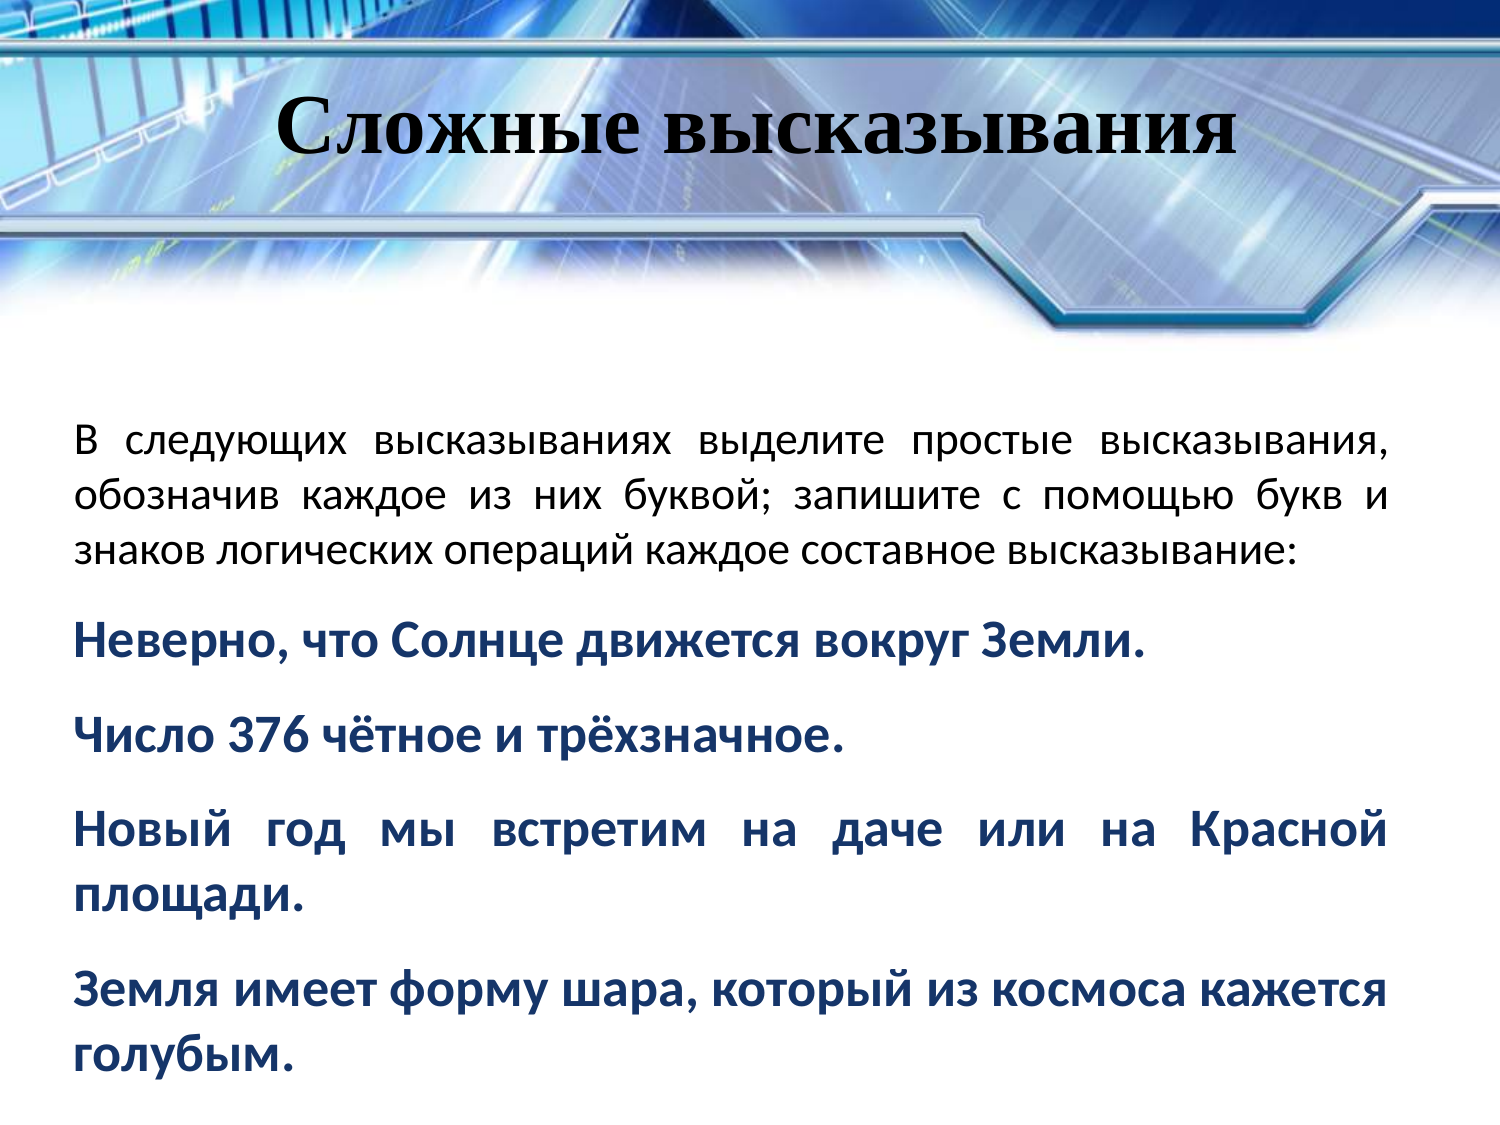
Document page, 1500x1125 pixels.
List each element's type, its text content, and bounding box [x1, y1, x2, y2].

picture [0, 0, 1500, 1125]
text_box Сложные высказывания [88, 60, 1425, 179]
text_box В следующих высказываниях выделите простые высказывания, обозначив каждое из них буквой; запишите с помощью букв и знаков логических операций каждое составное высказывание: Неверно, что Солнце движется вокруг Земли. Число 376 чётное и трёхзначное. Новый год мы встретим на даче или на Красной площади. Земля имеет форму шара, который из космоса кажется голубым. [59, 401, 1406, 1125]
